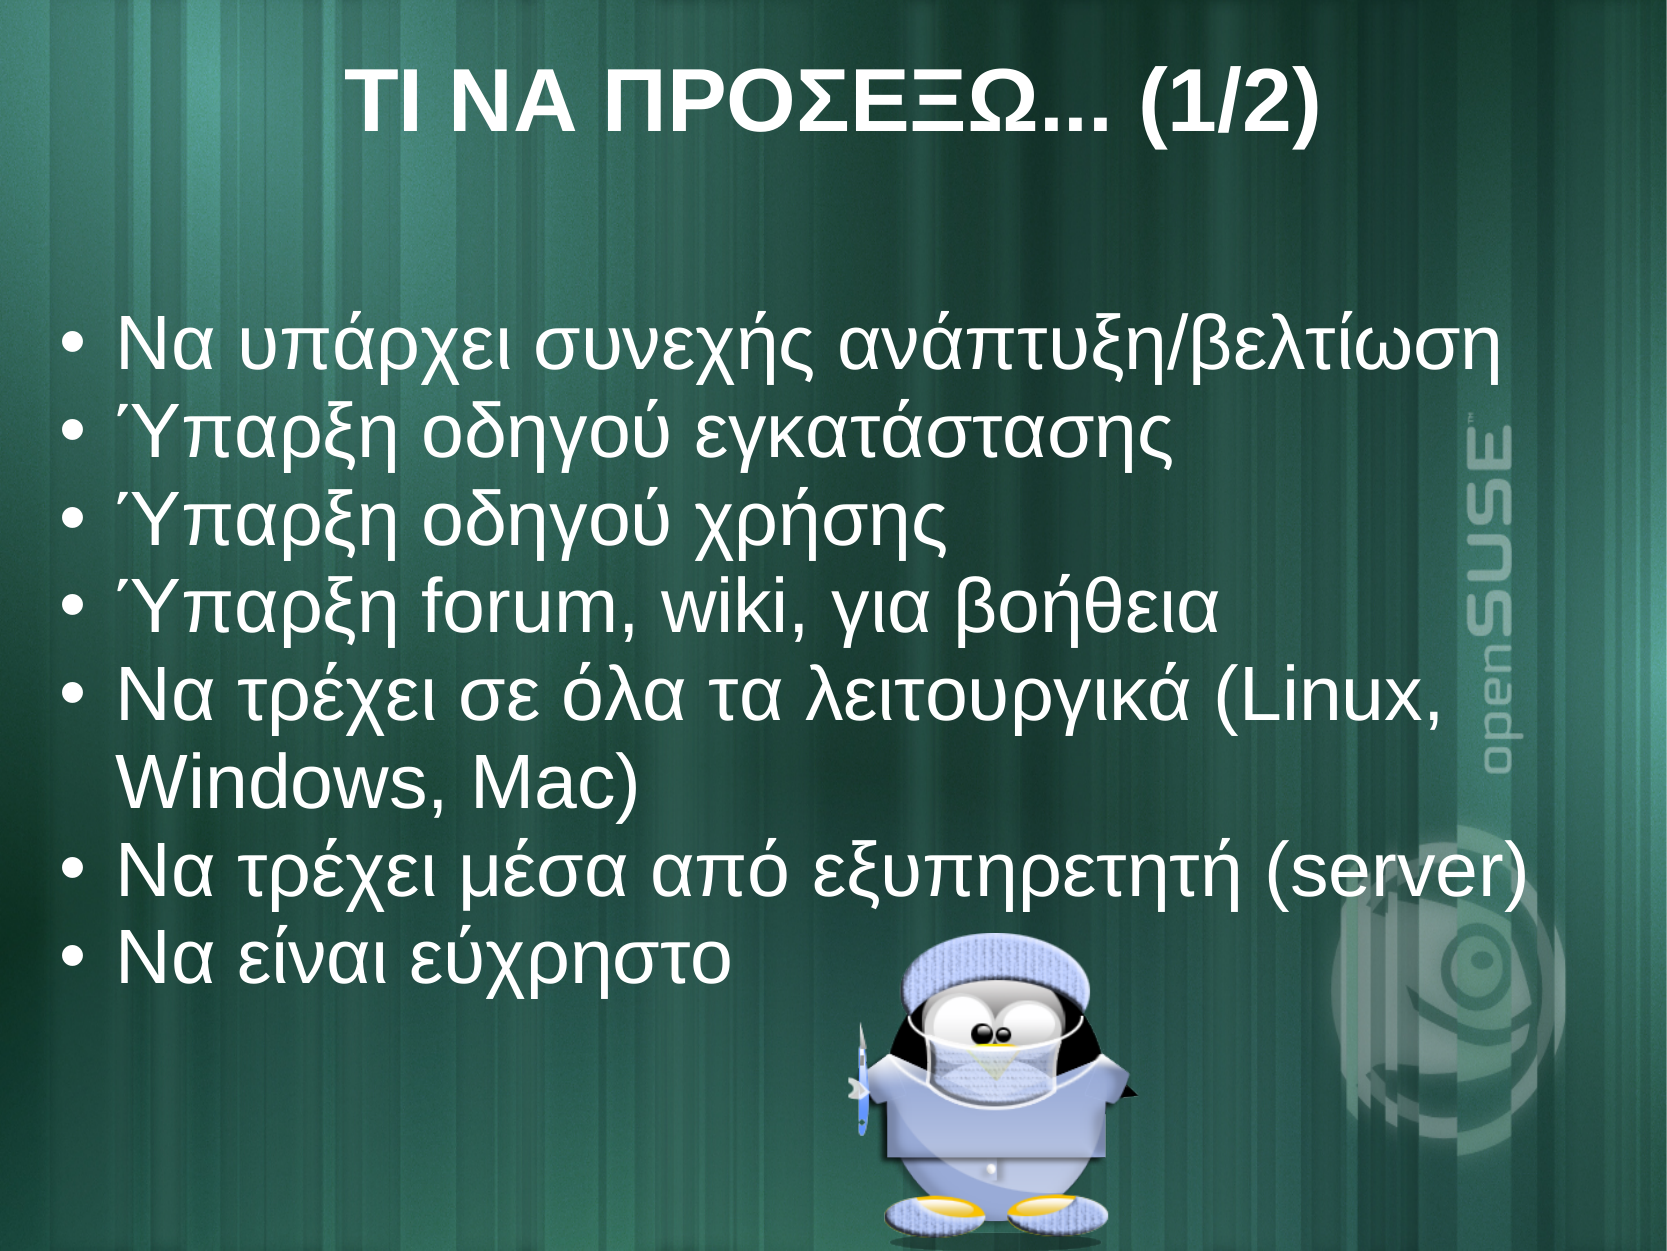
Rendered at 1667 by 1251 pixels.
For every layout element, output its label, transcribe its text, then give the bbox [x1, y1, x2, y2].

picture [0, 0, 1667, 1251]
title ΤΙ ΝΑ ΠΡΟΣΕΞΩ... (1/2) [40, 50, 1626, 200]
list Να υπάρχει συνεχής ανάπτυξη/βελτίωση Ύπαρξη οδηγού εγκατάστασης Ύπαρξη οδηγού χρήσης Ύπαρξη forum, wiki, για βοήθεια Να τρέχει σε όλα τα λειτουργικά (Linux, Windows, Mac) Να τρέχει μέσα από εξυπηρετητή (server) Να είναι εύχρηστο [40, 299, 1626, 1200]
